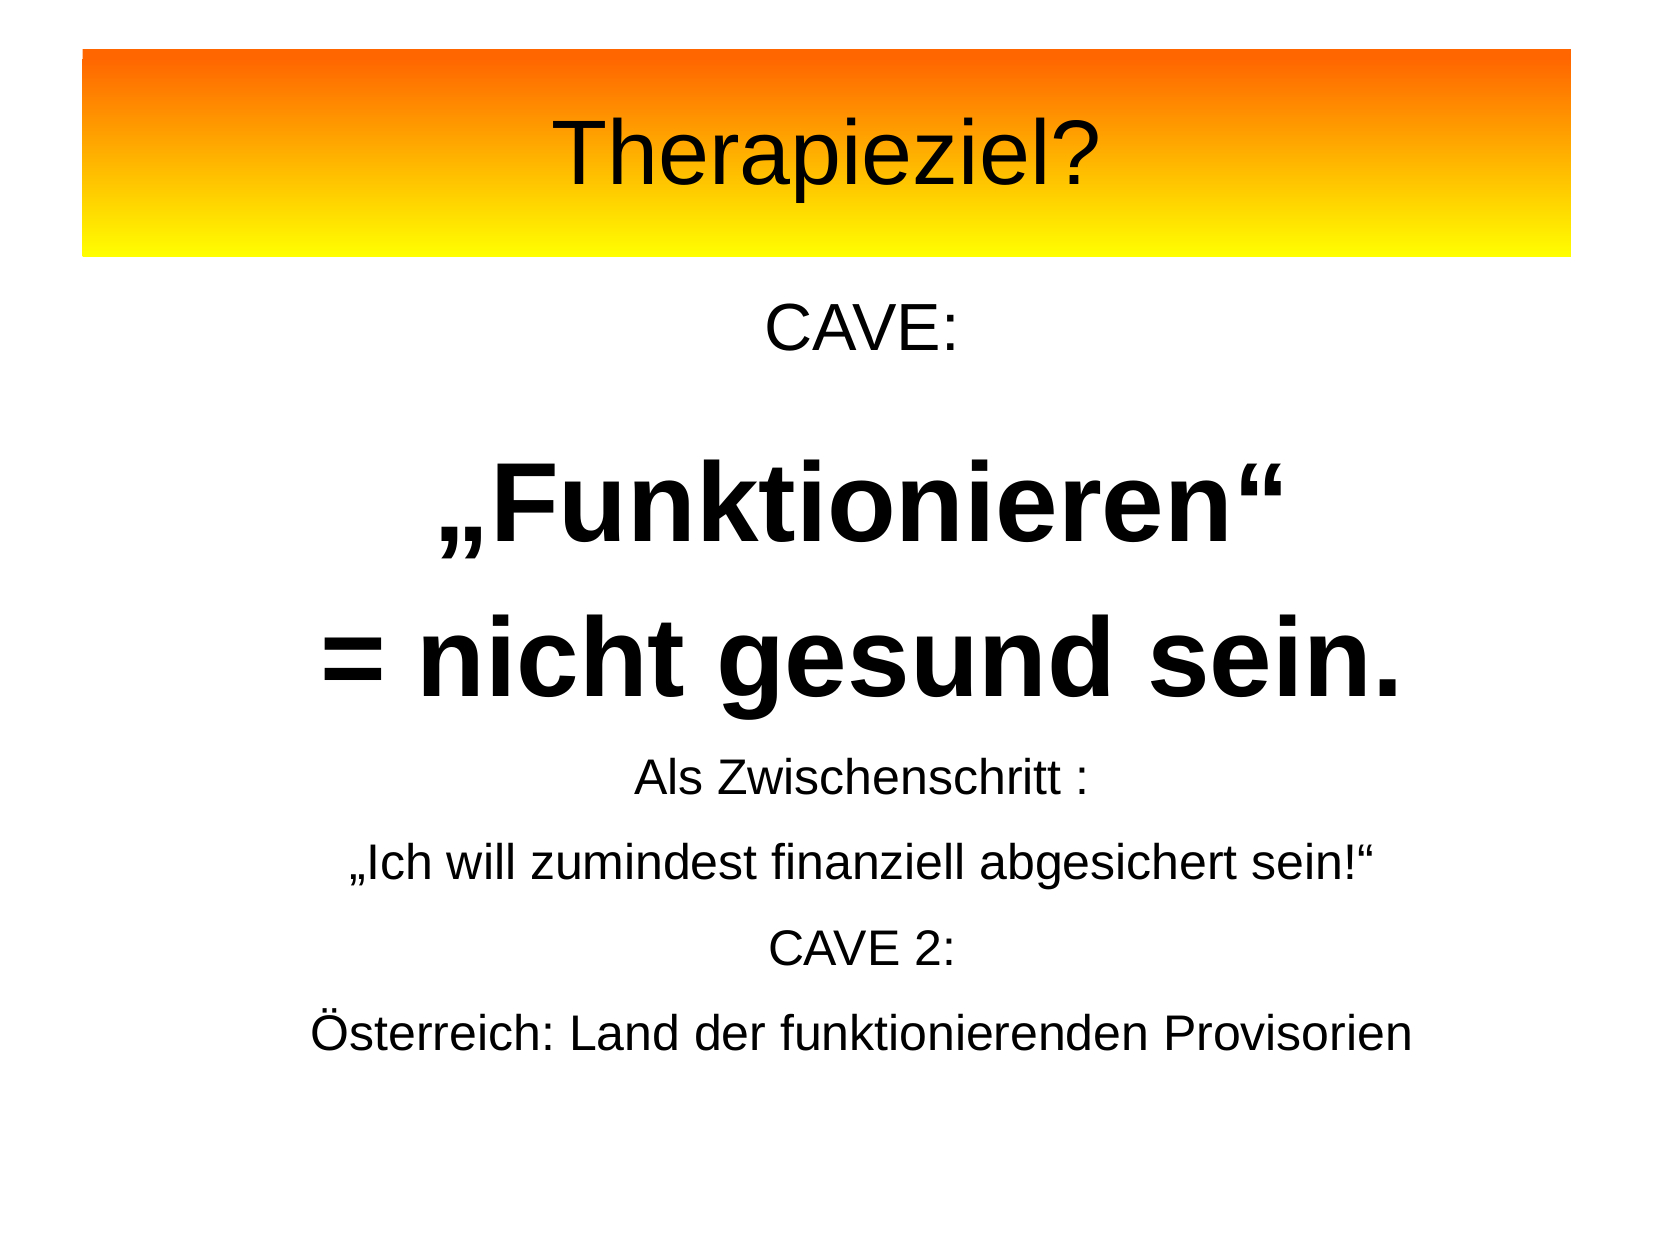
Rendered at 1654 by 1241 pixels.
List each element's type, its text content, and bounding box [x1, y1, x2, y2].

title Therapieziel? [82, 49, 1571, 257]
list CAVE: „Funktionieren“ = nicht gesund sein. Als Zwischenschritt : „Ich will zumindest finanziell abgesichert sein!“ CAVE 2: Österreich: Land der funktionierenden Provisorien [82, 290, 1571, 1109]
